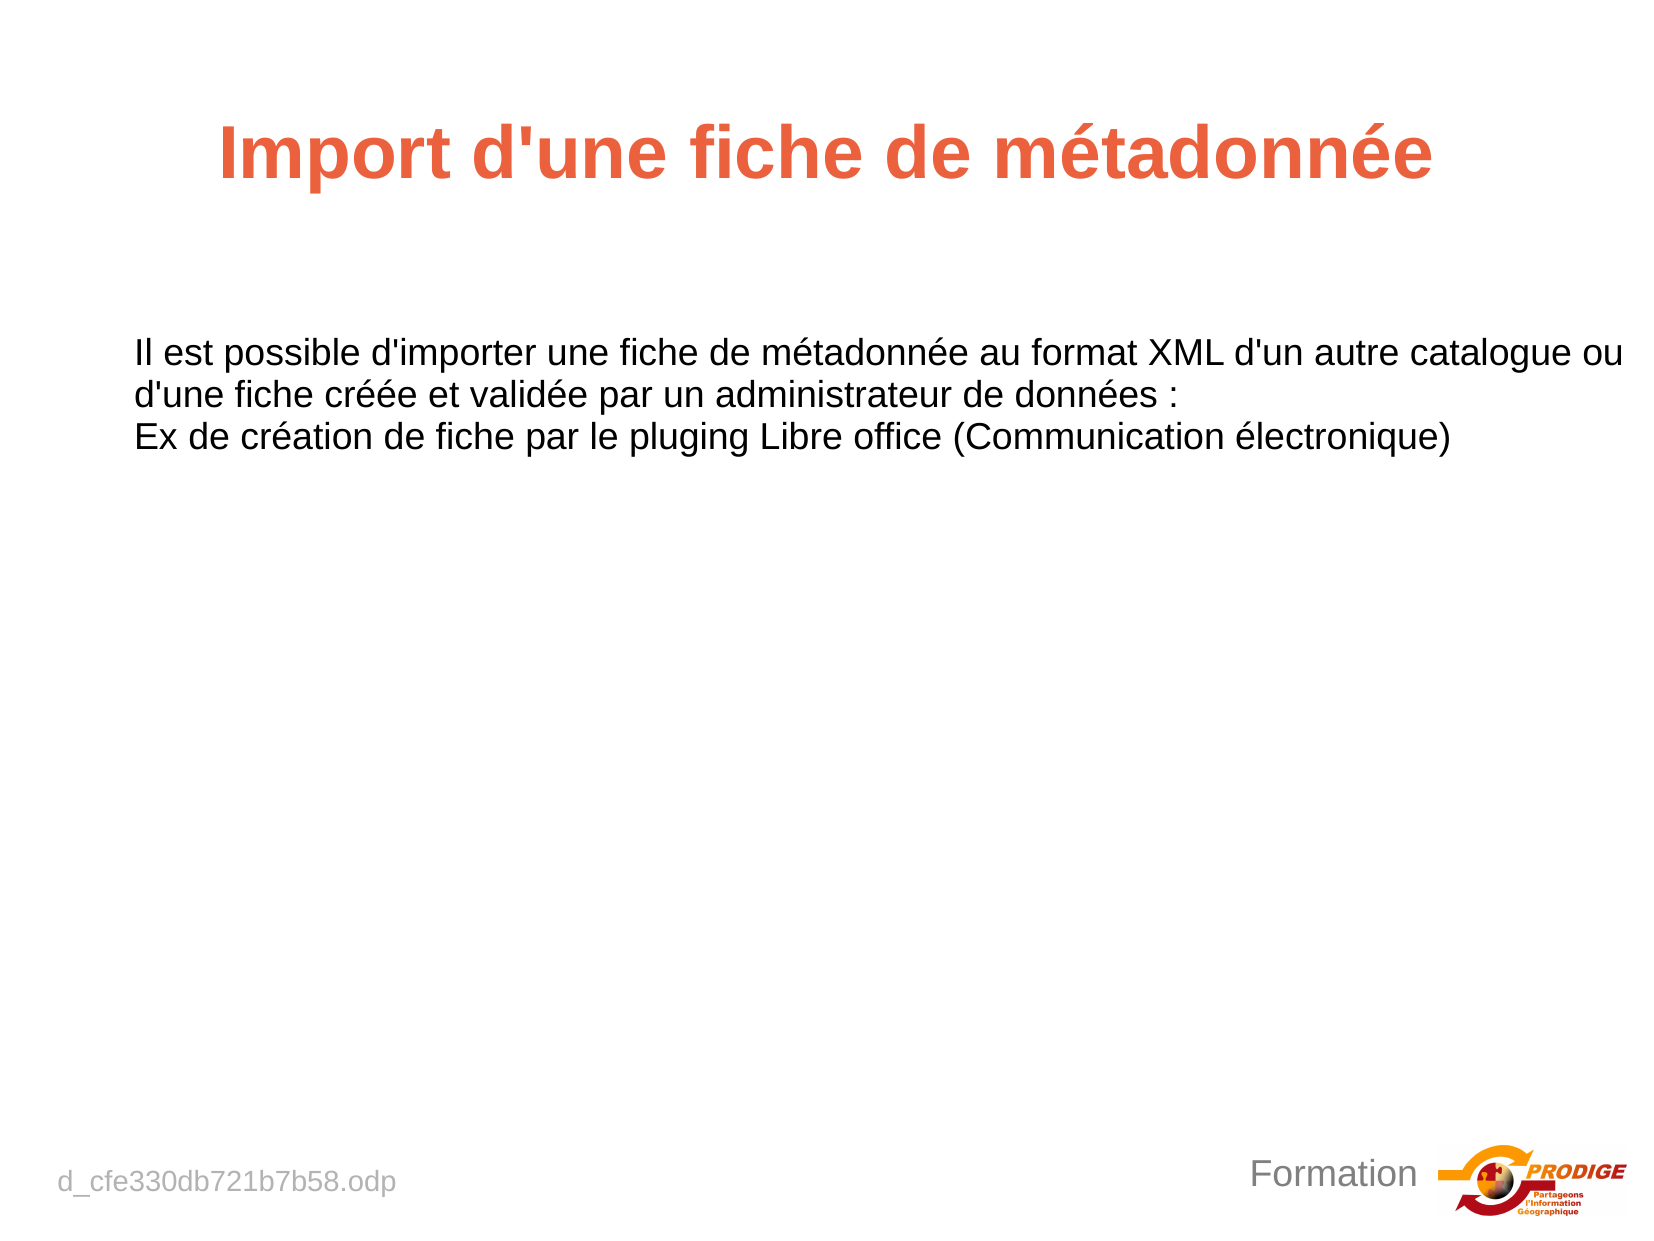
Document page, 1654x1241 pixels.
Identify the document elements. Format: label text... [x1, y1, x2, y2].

title Import d'une fiche de métadonnée [82, 56, 1571, 250]
text_box Il est possible d'importer une fiche de métadonnée au format XML d'un autre catalogue ou d'une fiche créée et validée par un administrateur de données : Ex de création de fiche par le pluging Libre office (Communication électronique) [119, 323, 1650, 507]
picture [1438, 1145, 1627, 1216]
